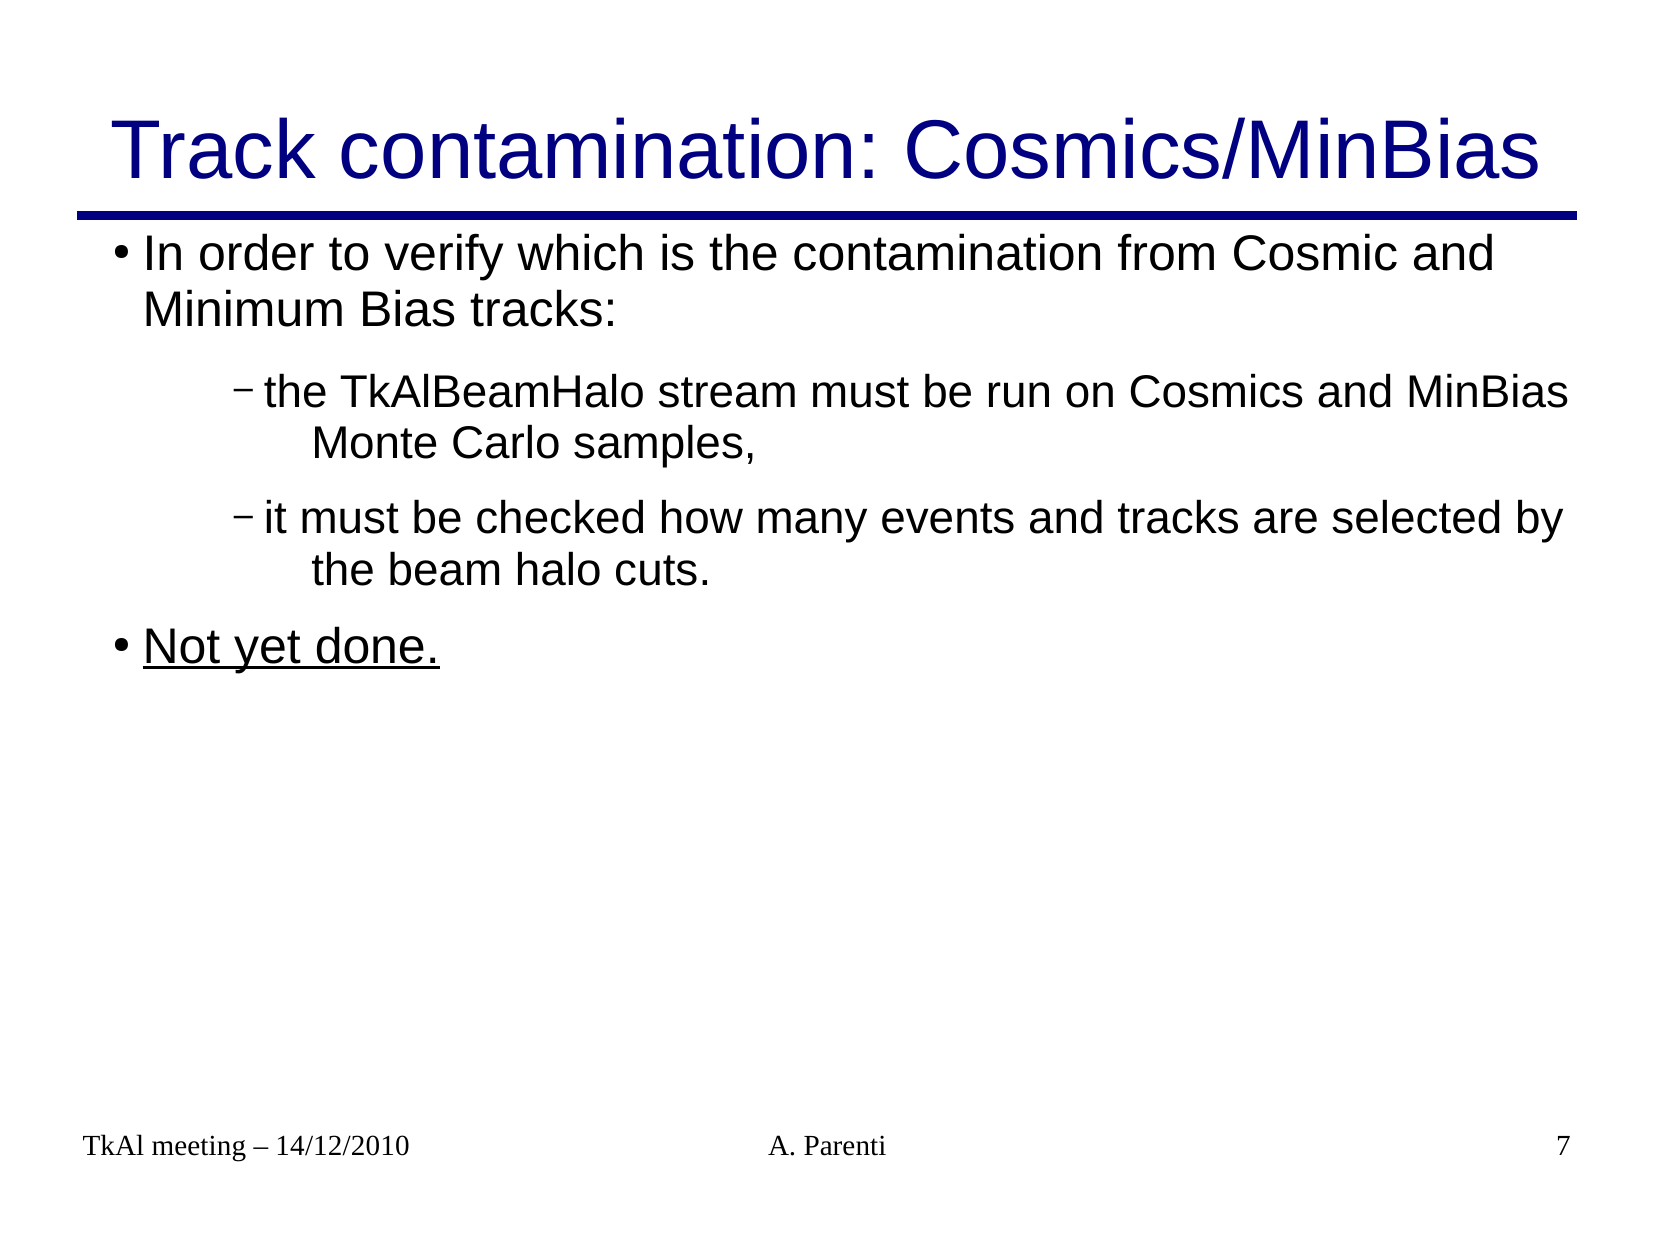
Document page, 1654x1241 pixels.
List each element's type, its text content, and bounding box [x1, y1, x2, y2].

list In order to verify which is the contamination from Cosmic and Minimum Bias tracks: the TkAlBeamHalo stream must be run on Cosmics and MinBias Monte Carlo samples, it must be checked how many events and tracks are selected by the beam halo cuts. Not yet done. [94, 225, 1583, 1109]
title Track contamination: Cosmics/MinBias [82, 75, 1571, 226]
